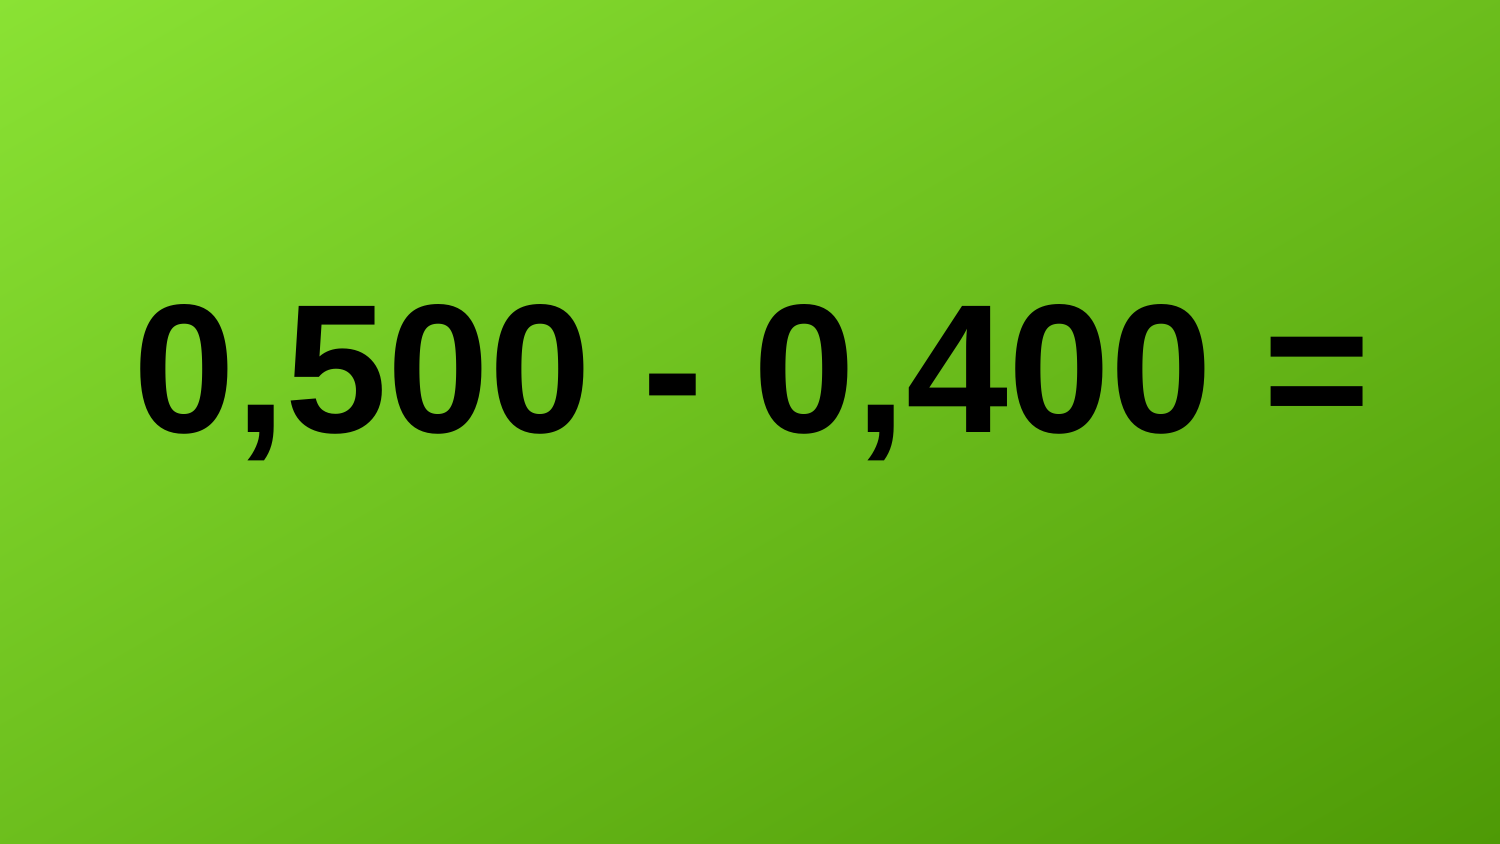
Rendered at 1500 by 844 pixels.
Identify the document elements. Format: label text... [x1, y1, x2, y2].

title 0,500 - 0,400 = [118, 294, 1394, 485]
